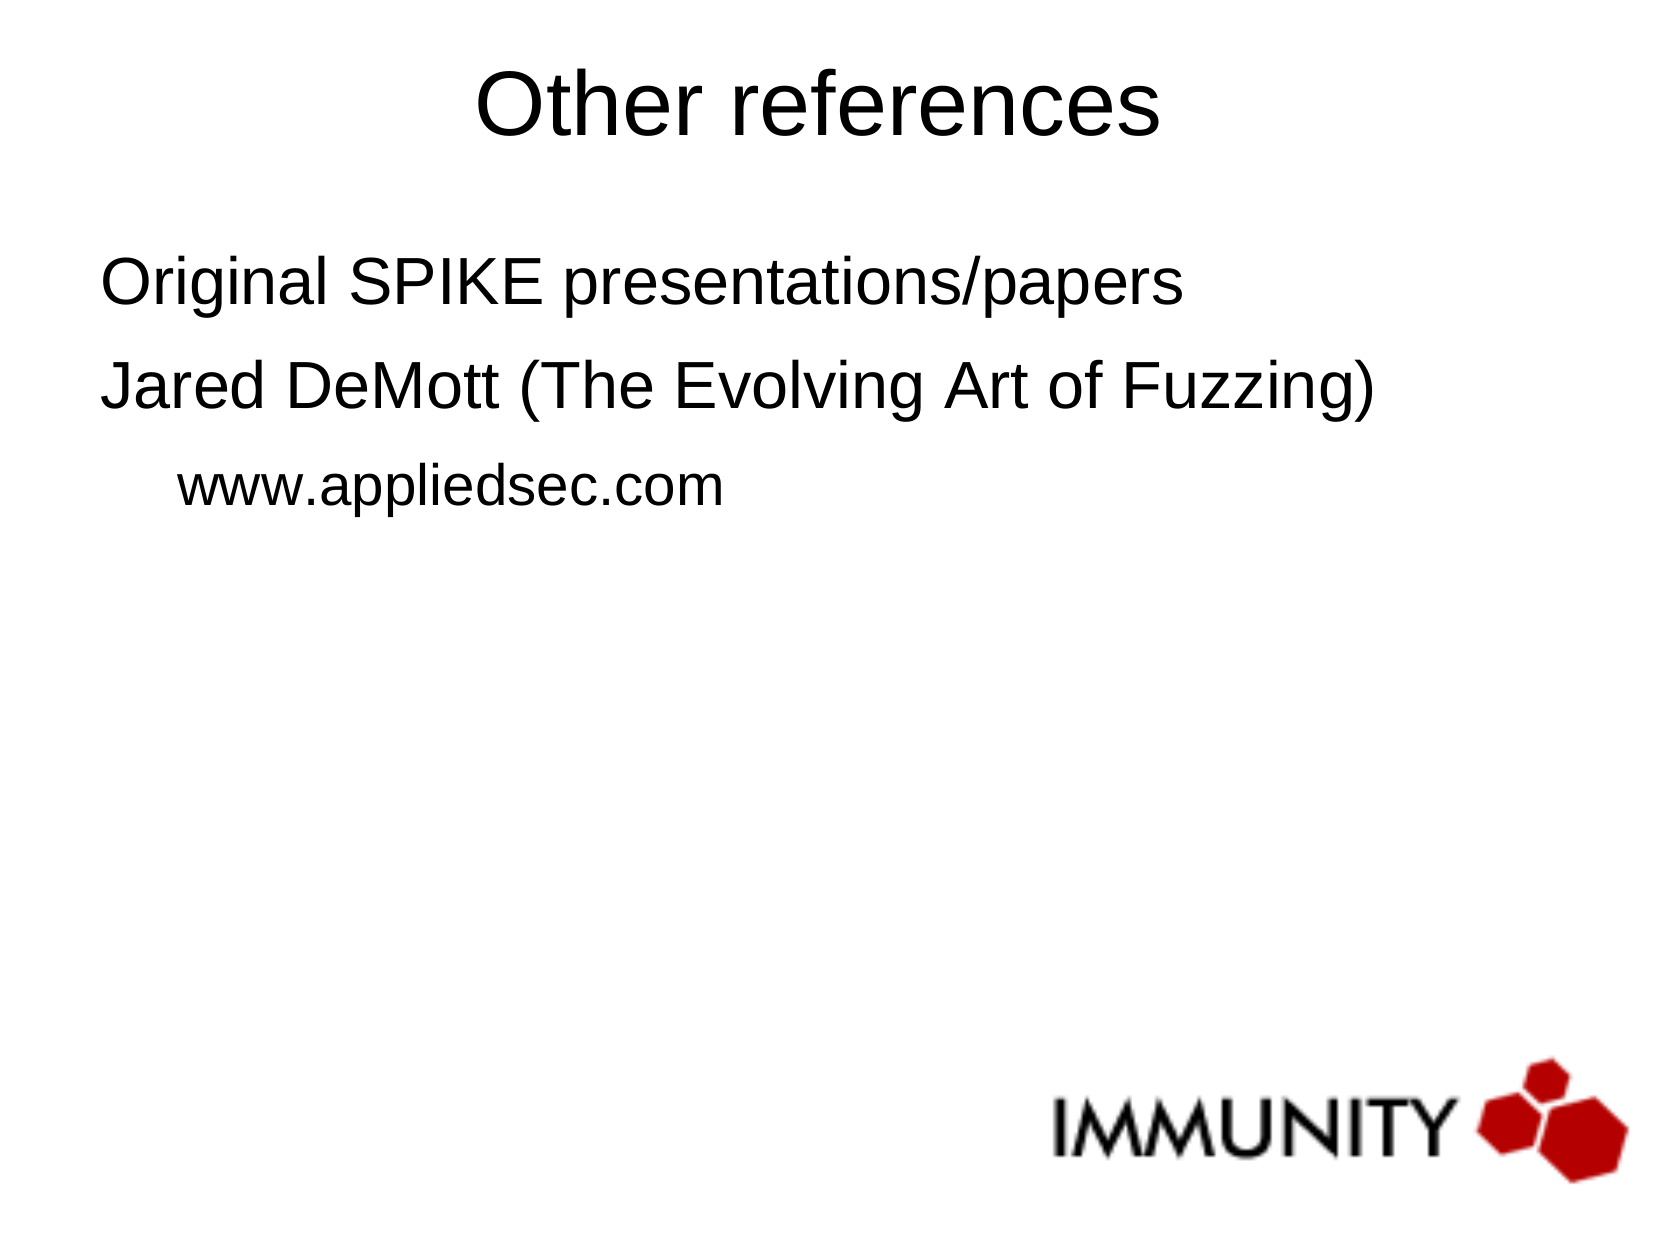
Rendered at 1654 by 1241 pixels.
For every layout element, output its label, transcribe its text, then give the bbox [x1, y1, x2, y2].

picture [1006, 1017, 1654, 1241]
list Original SPIKE presentations/papers Jared DeMott (The Evolving Art of Fuzzing) www.appliedsec.com [82, 243, 1571, 1109]
title Other references [75, 0, 1564, 208]
